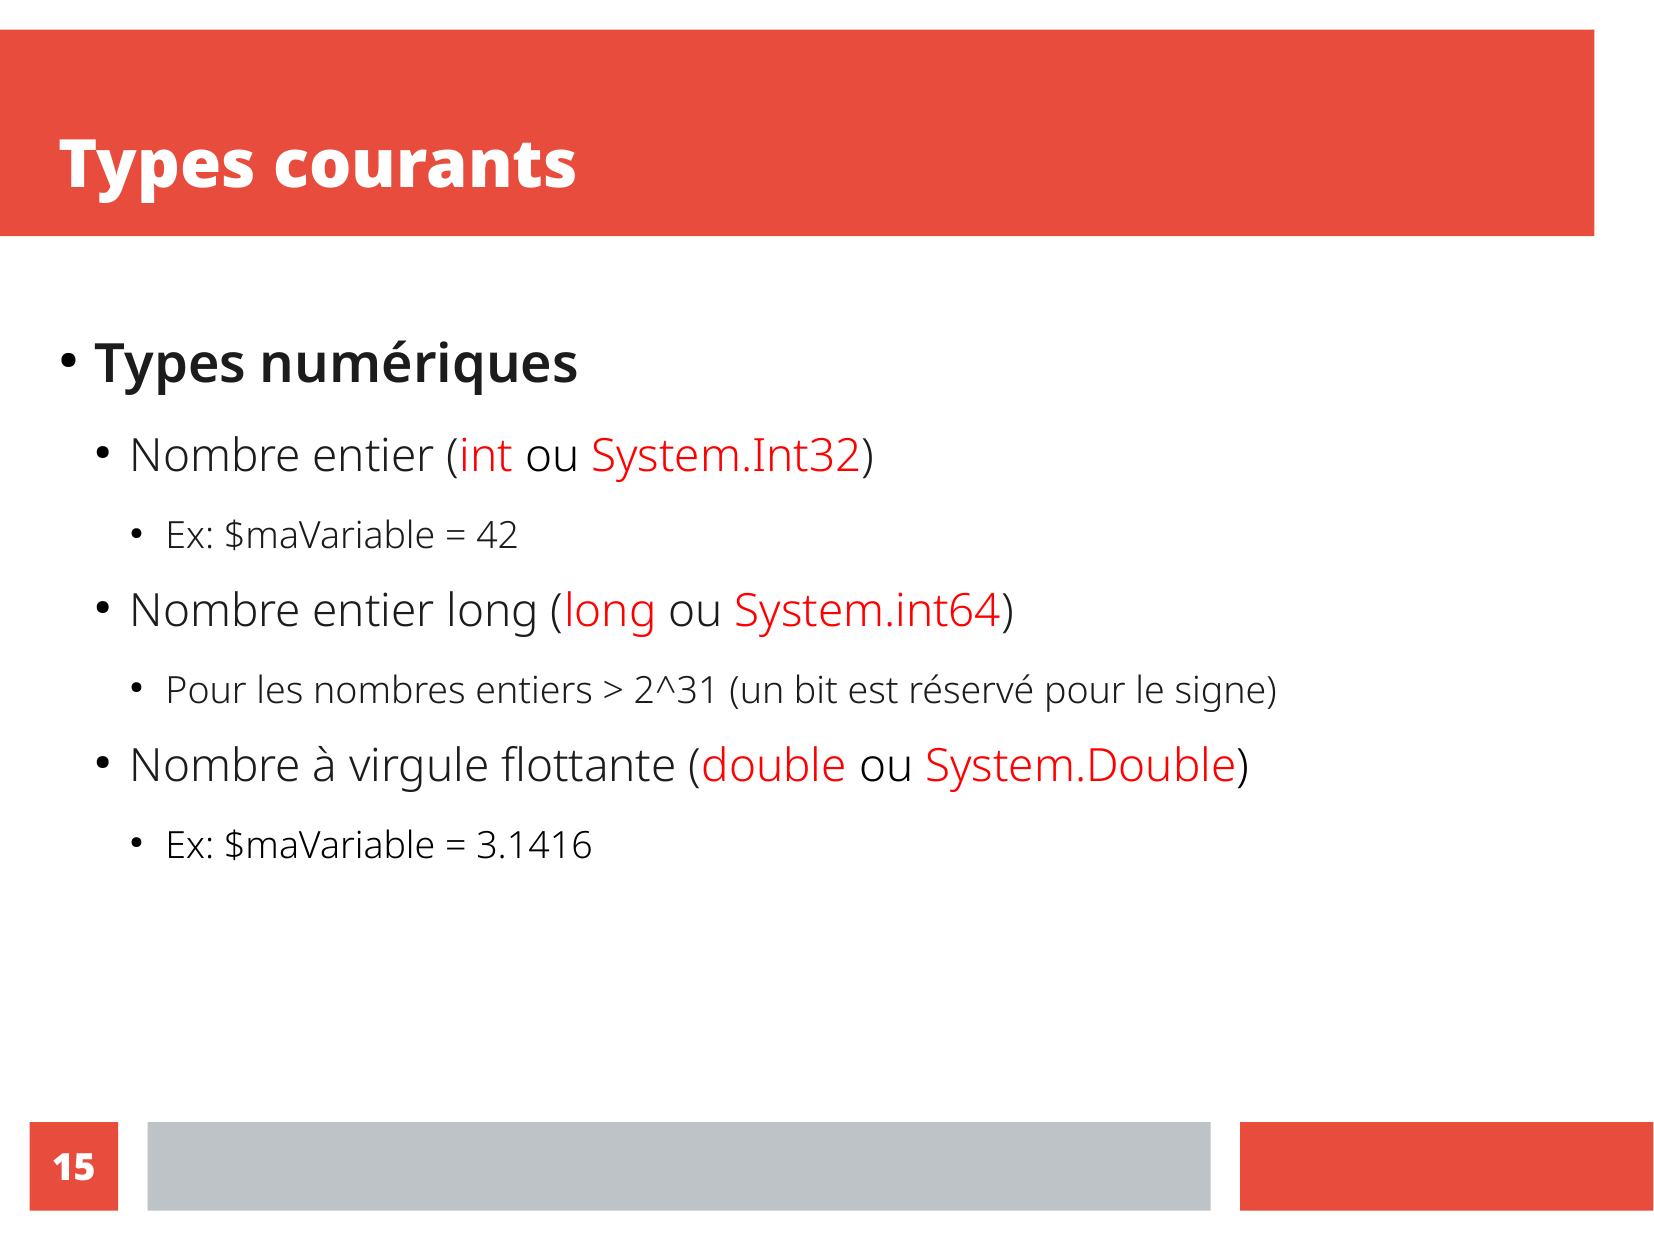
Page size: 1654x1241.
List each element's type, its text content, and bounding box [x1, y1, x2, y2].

list Types numériques Nombre entier (int ou System.Int32) Ex: $maVariable = 42 Nombre entier long (long ou System.int64) Pour les nombres entiers > 2^31 (un bit est réservé pour le signe) Nombre à virgule flottante (double ou System.Double) Ex: $maVariable = 3.1416 [59, 324, 1565, 1093]
title Types courants [59, 59, 1595, 207]
